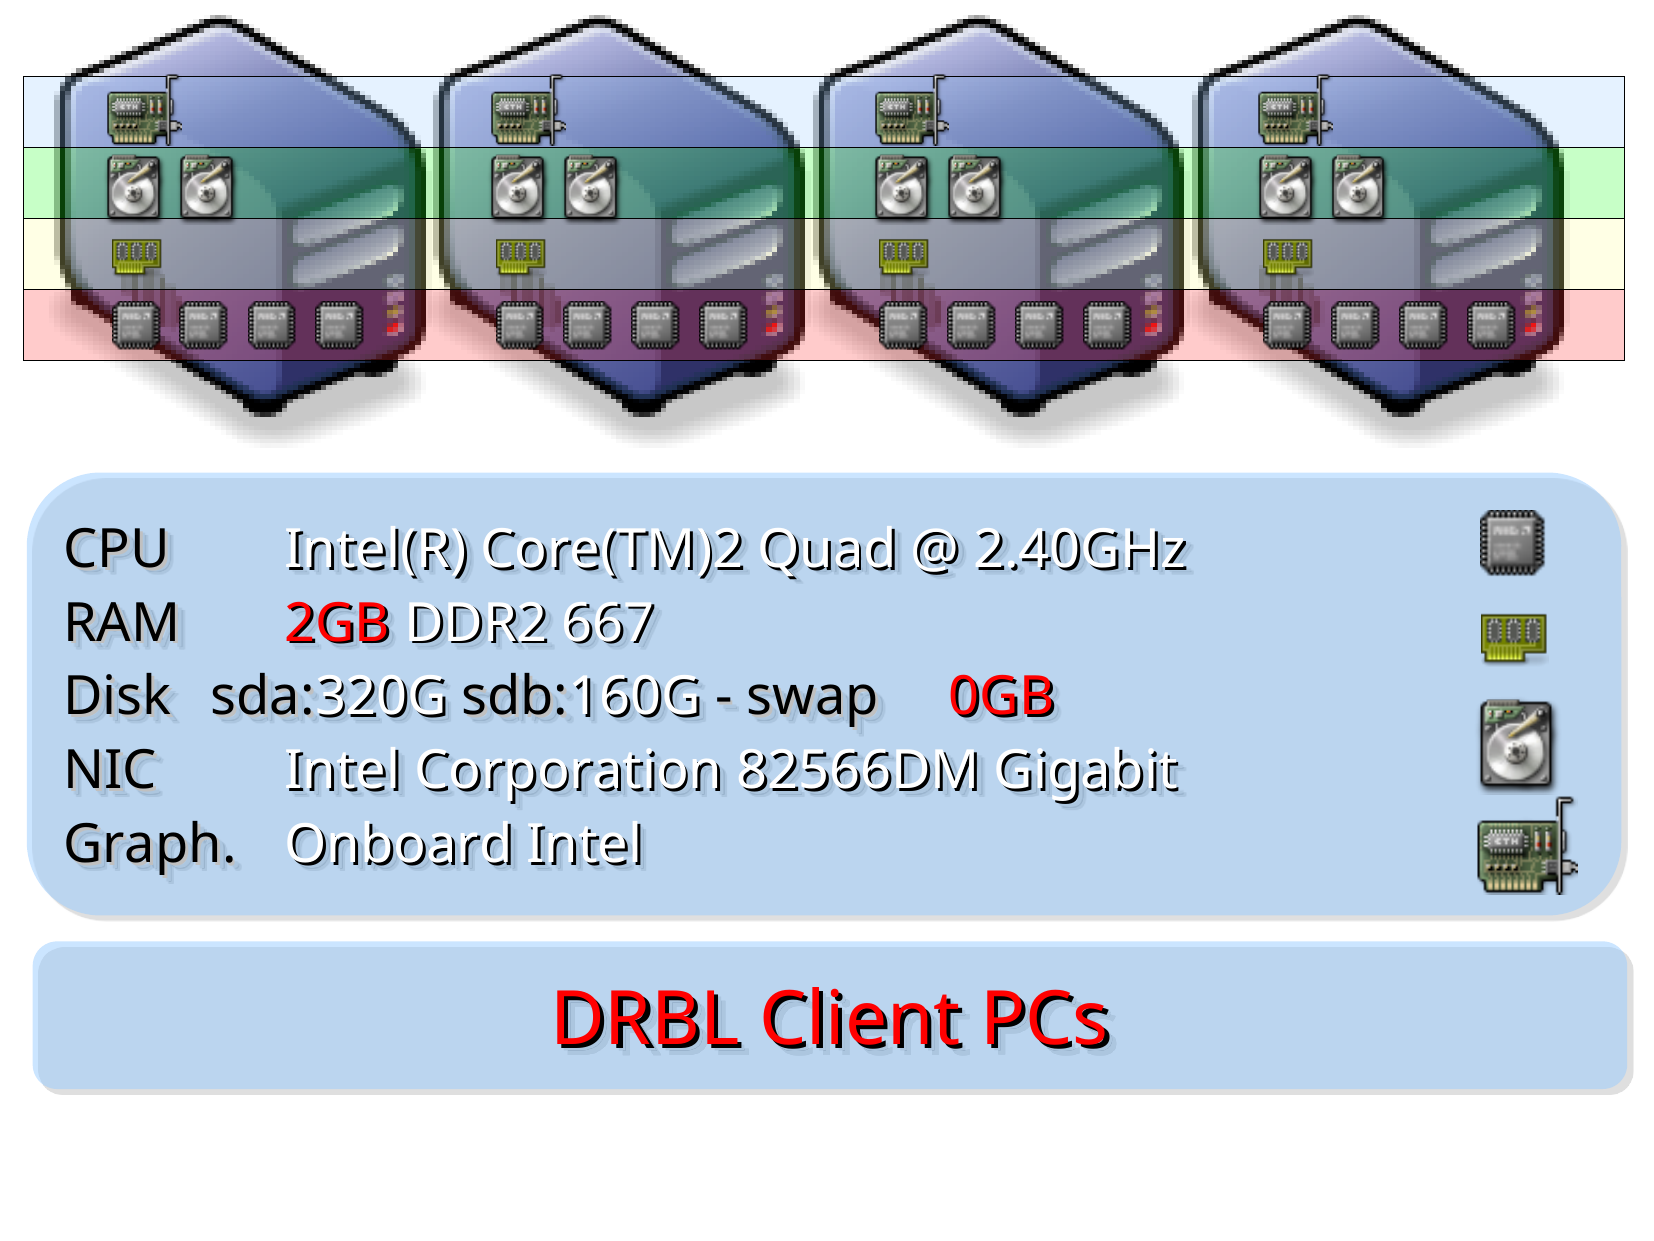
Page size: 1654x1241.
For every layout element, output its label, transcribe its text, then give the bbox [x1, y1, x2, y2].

picture [496, 301, 546, 352]
picture [1467, 301, 1518, 352]
text_box DRBL Client PCs [32, 941, 1628, 1090]
picture [947, 301, 998, 352]
picture [112, 301, 163, 352]
picture [631, 301, 682, 352]
picture [879, 301, 930, 352]
picture [1263, 230, 1314, 281]
picture [1481, 602, 1549, 671]
picture [699, 301, 750, 352]
picture [1263, 301, 1314, 352]
picture [315, 301, 366, 352]
picture [1247, 152, 1395, 225]
picture [479, 152, 628, 225]
picture [563, 301, 614, 352]
picture [27, 361, 1609, 502]
picture [179, 301, 230, 352]
picture [112, 230, 163, 281]
picture [95, 152, 244, 225]
picture [1331, 301, 1382, 352]
picture [863, 152, 1012, 225]
text_box CPU Intel(R) Core(TM)2 Quad @ 2.40GHz RAM 2GB DDR2 667 Disk sda:320G sdb:160G - swap 0GB NIC Intel Corporation 82566DM Gigabit Graph. Onboard Intel [26, 502, 1622, 916]
picture [1399, 301, 1450, 352]
picture [879, 230, 930, 281]
picture [1015, 301, 1066, 352]
text_box [23, 76, 1625, 361]
picture [1083, 301, 1134, 352]
picture [1464, 696, 1578, 895]
picture [496, 230, 547, 281]
picture [27, 2, 1609, 146]
picture [248, 301, 298, 352]
picture [1480, 510, 1548, 579]
